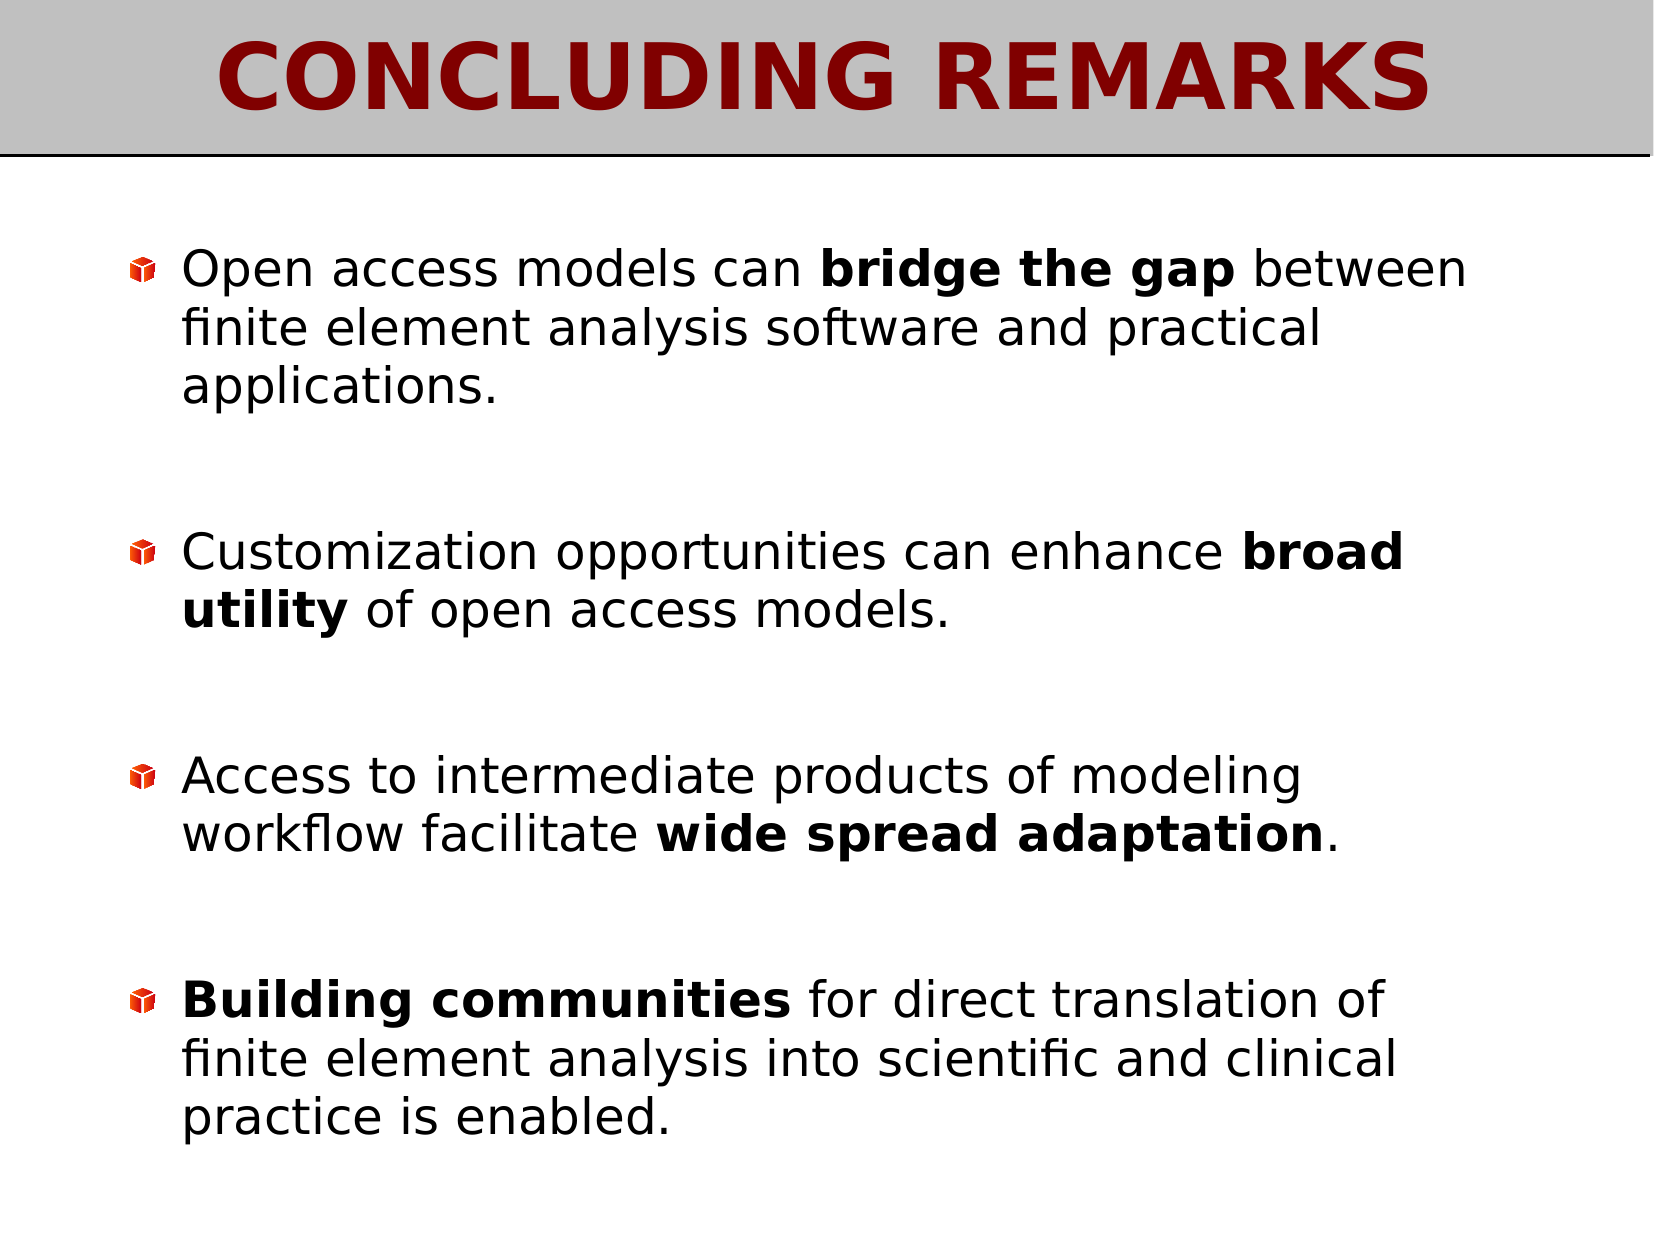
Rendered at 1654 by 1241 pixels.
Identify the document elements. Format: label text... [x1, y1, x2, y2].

text_box CONCLUDING REMARKS [0, 24, 1651, 132]
text_box Open access models can bridge the gap between finite element analysis software and practical applications. Customization opportunities can enhance broad utility of open access models. Access to intermediate products of modeling workflow facilitate wide spread adaptation. Building communities for direct translation of finite element analysis into scientific and clinical practice is enabled. [114, 232, 1540, 1158]
text_box [0, 0, 1654, 156]
